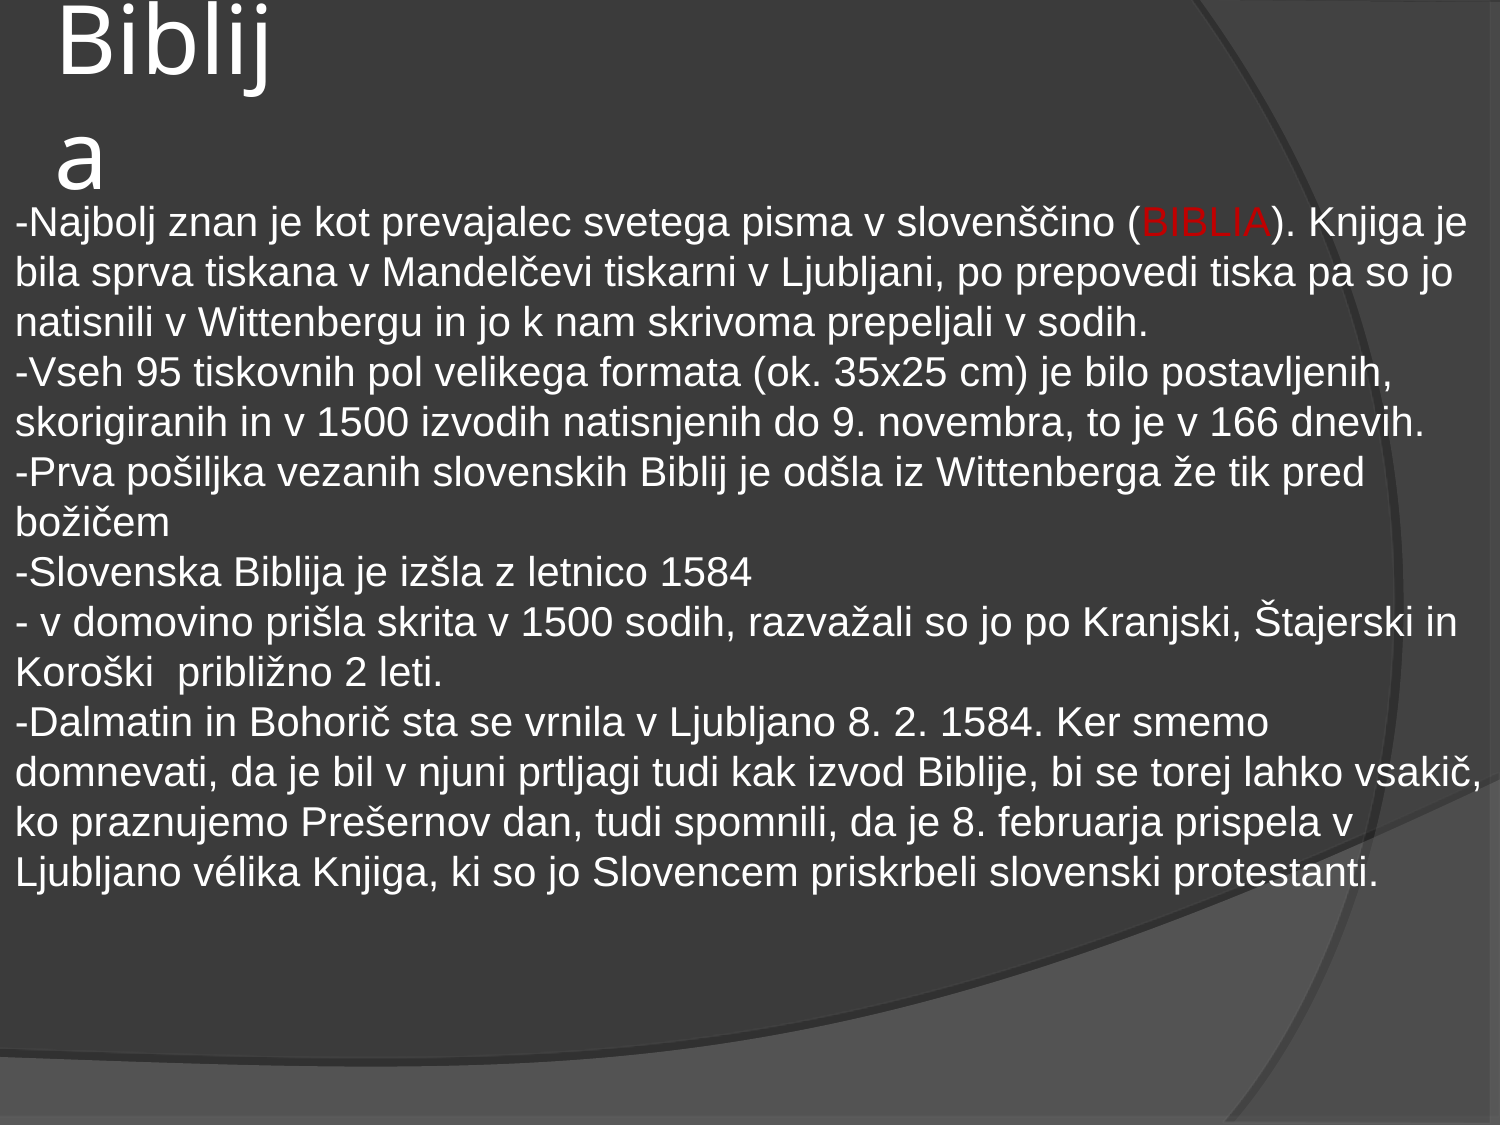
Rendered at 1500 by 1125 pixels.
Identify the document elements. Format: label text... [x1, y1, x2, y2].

text_box -Najbolj znan je kot prevajalec svetega pisma v slovenščino (BIBLIA). Knjiga je bila sprva tiskana v Mandelčevi tiskarni v Ljubljani, po prepovedi tiska pa so jo natisnili v Wittenbergu in jo k nam skrivoma prepeljali v sodih. -Vseh 95 tiskovnih pol velikega formata (ok. 35x25 cm) je bilo postavljenih, skorigiranih in v 1500 izvodih natisnjenih do 9. novembra, to je v 166 dnevih. -Prva pošiljka vezanih slovenskih Biblij je odšla iz Wittenberga že tik pred božičem -Slovenska Biblija je izšla z letnico 1584 - v domovino prišla skrita v 1500 sodih, razvažali so jo po Kranjski, Štajerski in Koroški približno 2 leti. -Dalmatin in Bohorič sta se vrnila v Ljubljano 8. 2. 1584. Ker smemo domnevati, da je bil v njuni prtljagi tudi kak izvod Biblije, bi se torej lahko vsakič, ko praznujemo Prešernov dan, tudi spomnili, da je 8. februarja prispela v Ljubljano vélika Knjiga, ki so jo Slovencem priskrbeli slovenski protestanti. [0, 187, 1500, 1003]
title Biblija [46, 0, 331, 187]
